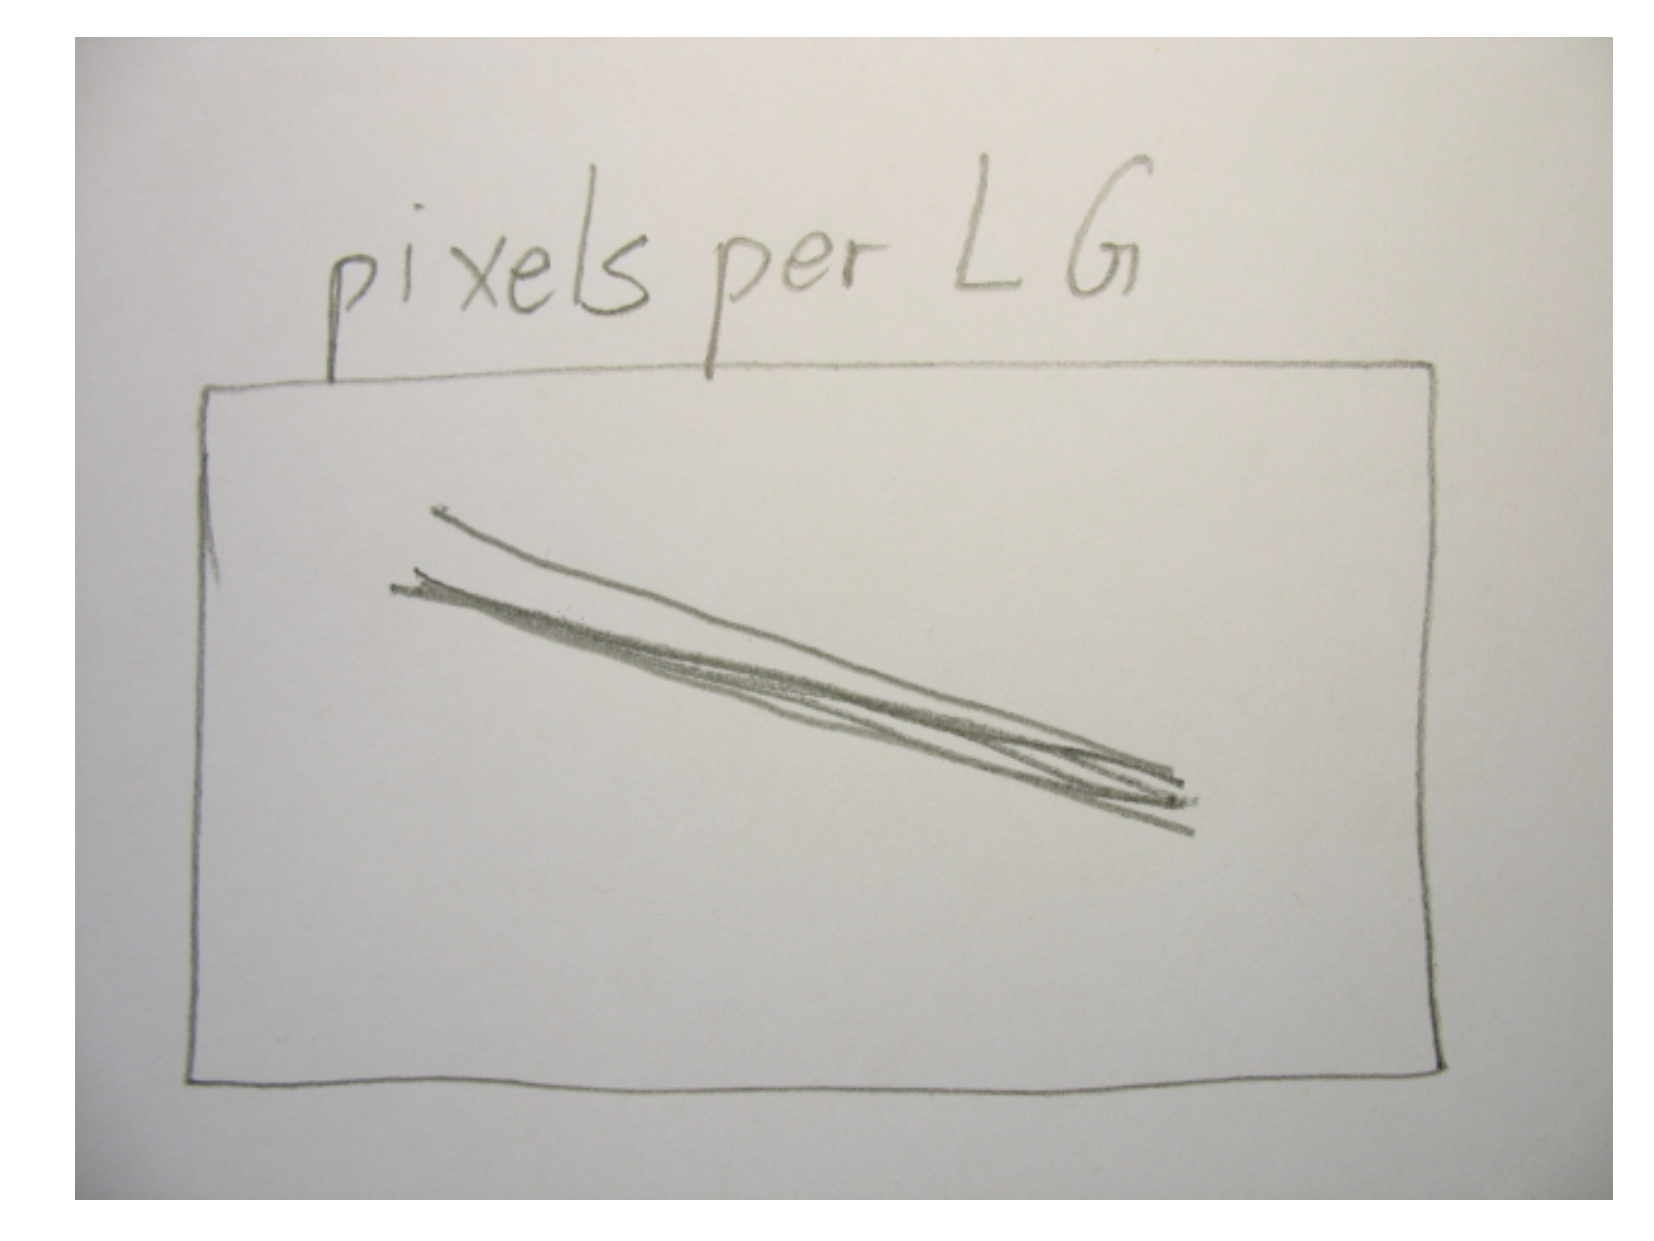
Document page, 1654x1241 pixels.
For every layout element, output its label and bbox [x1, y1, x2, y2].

picture [75, 37, 1613, 1201]
